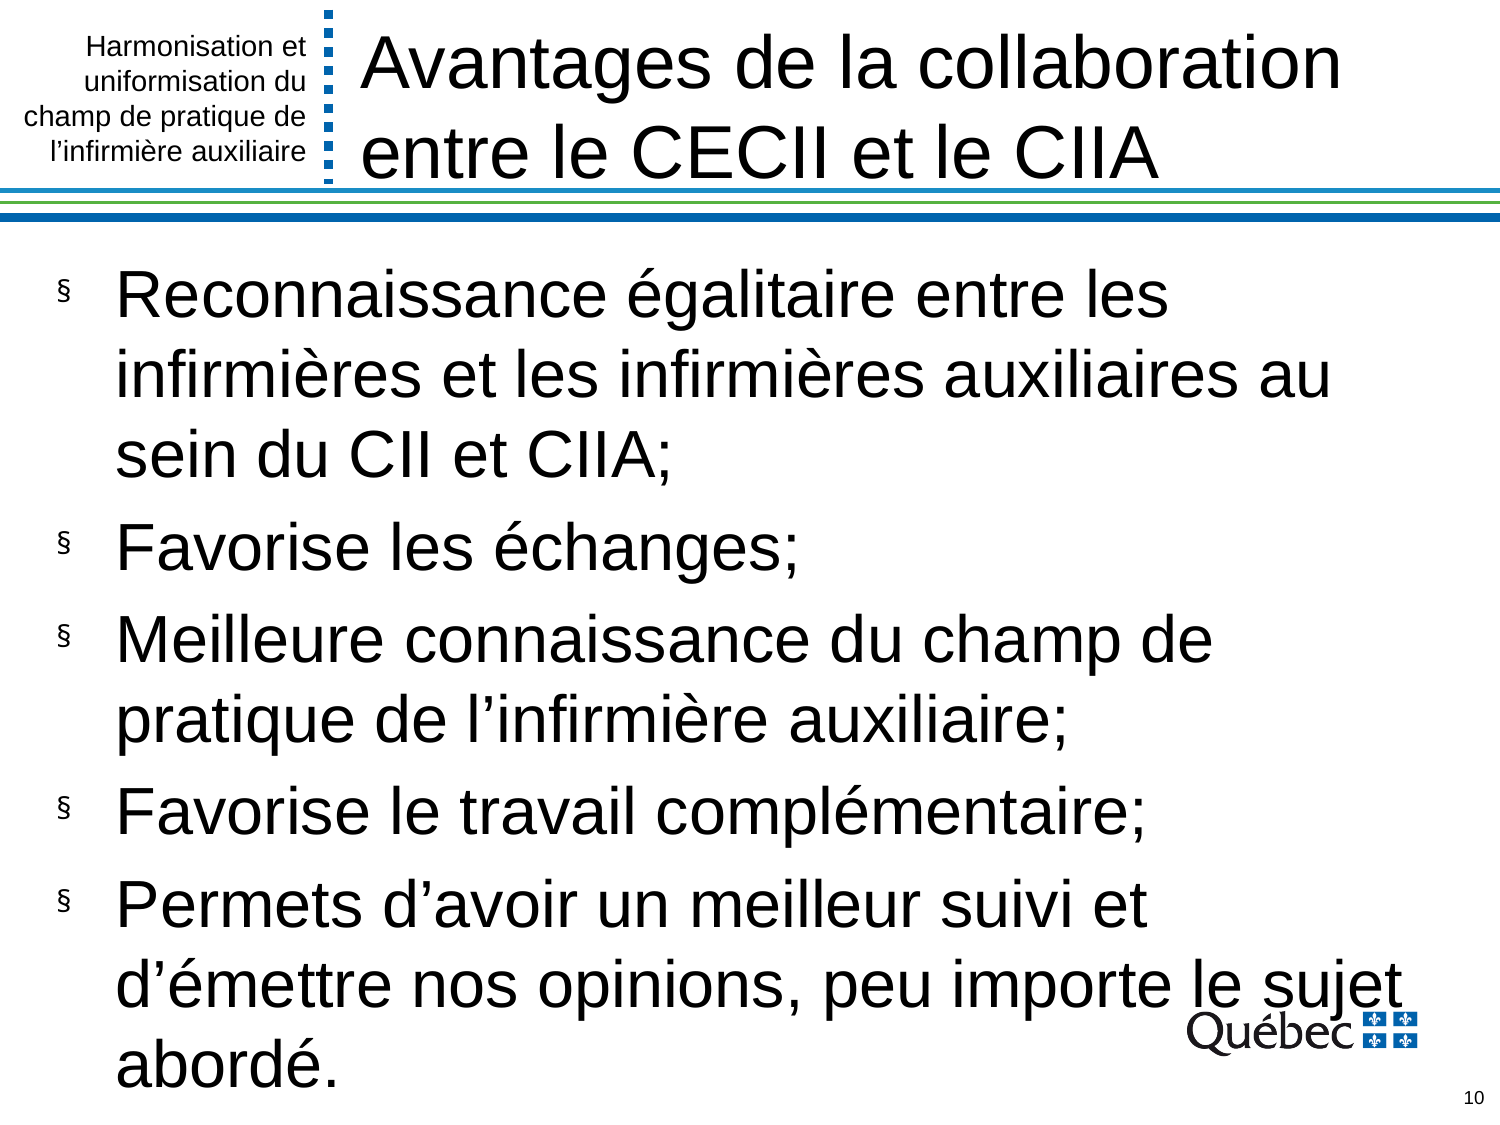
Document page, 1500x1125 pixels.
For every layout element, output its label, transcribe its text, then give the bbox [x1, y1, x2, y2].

picture [1163, 987, 1441, 1072]
text_box Avantages de la collaboration entre le CECII et le CIIA [348, 193, 1489, 197]
text_box <numéro> [1449, 1078, 1500, 1125]
text_box Reconnaissance égalitaire entre les infirmières et les infirmières auxiliaires au sein du CII et CIIA; Favorise les échanges; Meilleure connaissance du champ de pratique de l’infirmière auxiliaire; Favorise le travail complémentaire; Permets d’avoir un meilleur suivi et d’émettre nos opinions, peu importe le sujet abordé. [41, 243, 1459, 988]
text_box Harmonisation et uniformisation du champ de pratique de l’infirmière auxiliaire [5, 0, 319, 195]
text_box Avantages de la collaboration entre le CECII et le CIIA [348, 11, 1489, 188]
